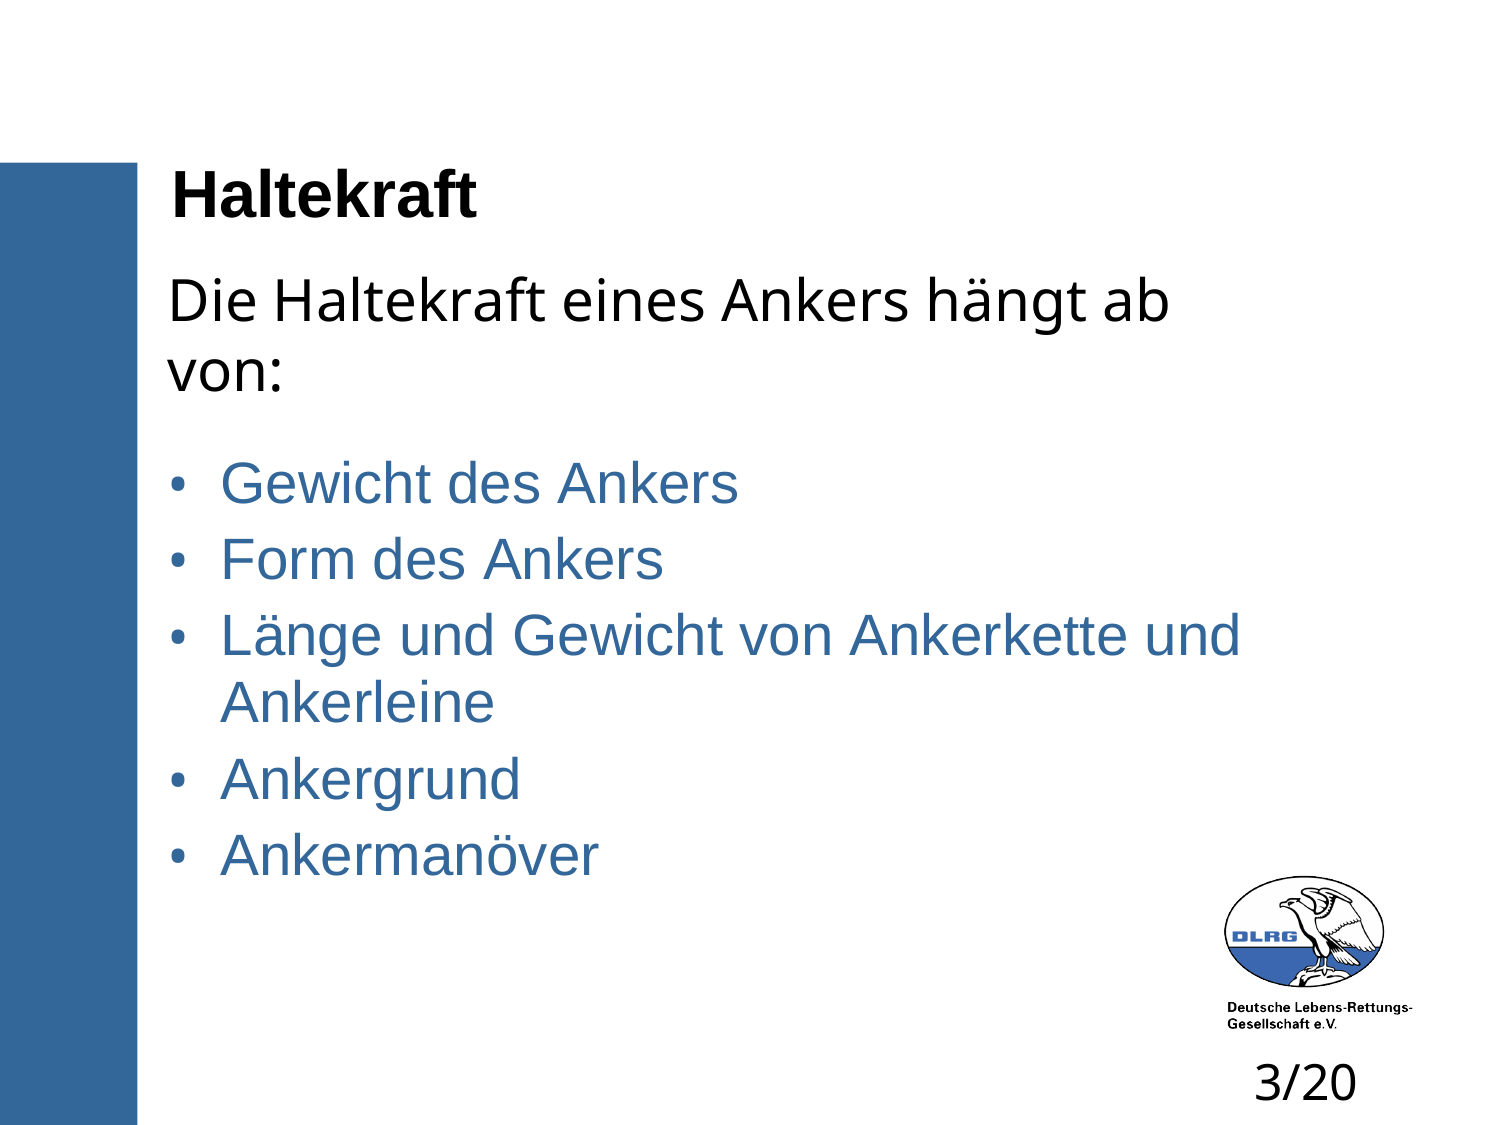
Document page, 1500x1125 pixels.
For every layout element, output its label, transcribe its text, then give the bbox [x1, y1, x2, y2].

title Haltekraft [170, 115, 1446, 277]
text_box Die Haltekraft eines Ankers hängt ab von: [152, 255, 1337, 416]
text_box <Nummer>/20 [1239, 1055, 1500, 1125]
list Gewicht des Ankers Form des Ankers Länge und Gewicht von Ankerkette und Ankerleine Ankergrund Ankermanöver [167, 448, 1443, 1053]
